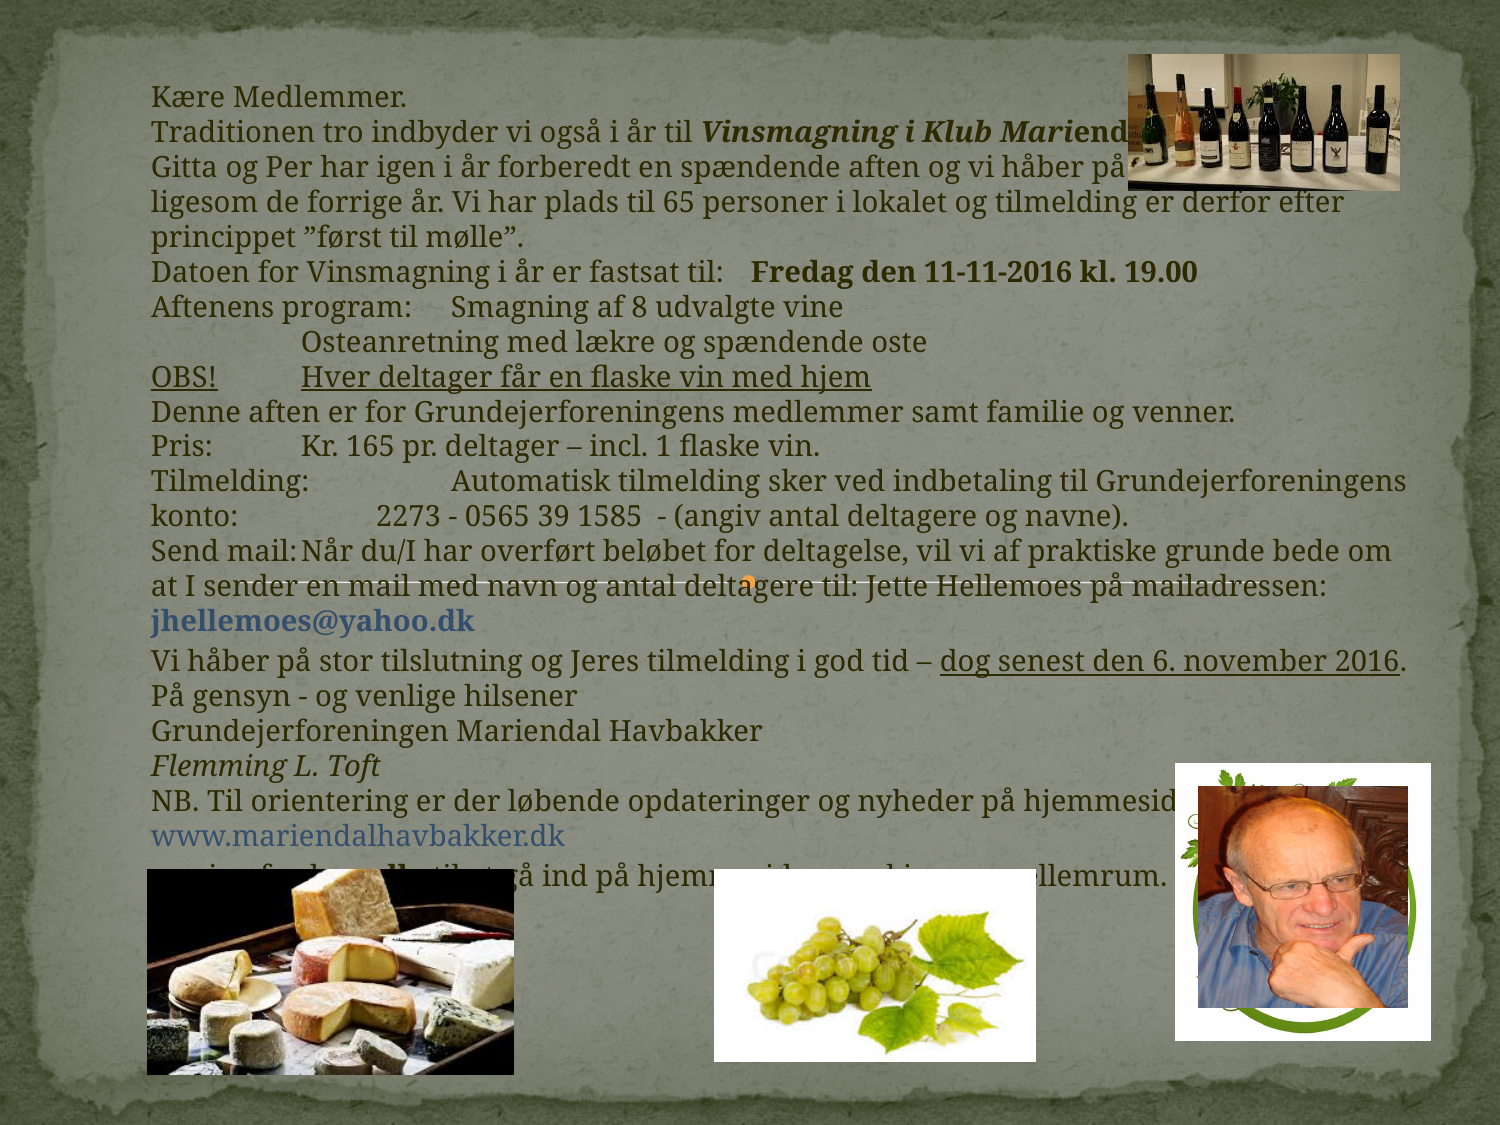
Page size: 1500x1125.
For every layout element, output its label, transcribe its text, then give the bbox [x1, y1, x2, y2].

picture [714, 869, 1036, 1062]
text_box Kære Medlemmer. Traditionen tro indbyder vi også i år til Vinsmagning i Klub Mariendal. Gitta og Per har igen i år forberedt en spændende aften og vi håber på god tilslutning ligesom de forrige år. Vi har plads til 65 personer i lokalet og tilmelding er derfor efter princippet ”først til mølle”. Datoen for Vinsmagning i år er fastsat til: Fredag den 11-11-2016 kl. 19.00 Aftenens program: Smagning af 8 udvalgte vine Osteanretning med lækre og spændende oste OBS! Hver deltager får en flaske vin med hjem Denne aften er for Grundejerforeningens medlemmer samt familie og venner. Pris: Kr. 165 pr. deltager – incl. 1 flaske vin. Tilmelding: Automatisk tilmelding sker ved indbetaling til Grundejerforeningens konto: 2273 - 0565 39 1585 - (angiv antal deltagere og navne). Send mail: Når du/I har overført beløbet for deltagelse, vil vi af praktiske grunde bede om at I sender en mail med navn og antal deltagere til: Jette Hellemoes på mailadressen: jhellemoes@yahoo.dk Vi håber på stor tilslutning og Jeres tilmelding i god tid – dog senest den 6. november 2016. På gensyn - og venlige hilsener Grundejerforeningen Mariendal Havbakker Flemming L. Toft NB. Til orientering er der løbende opdateringer og nyheder på hjemmesiden www.mariendalhavbakker.dk og vi opfordrer alle til at gå ind på hjemmesiden med jævne mellemrum. [136, 0, 1435, 1074]
picture [1175, 763, 1431, 1042]
picture [147, 869, 514, 1075]
picture [1128, 54, 1400, 191]
